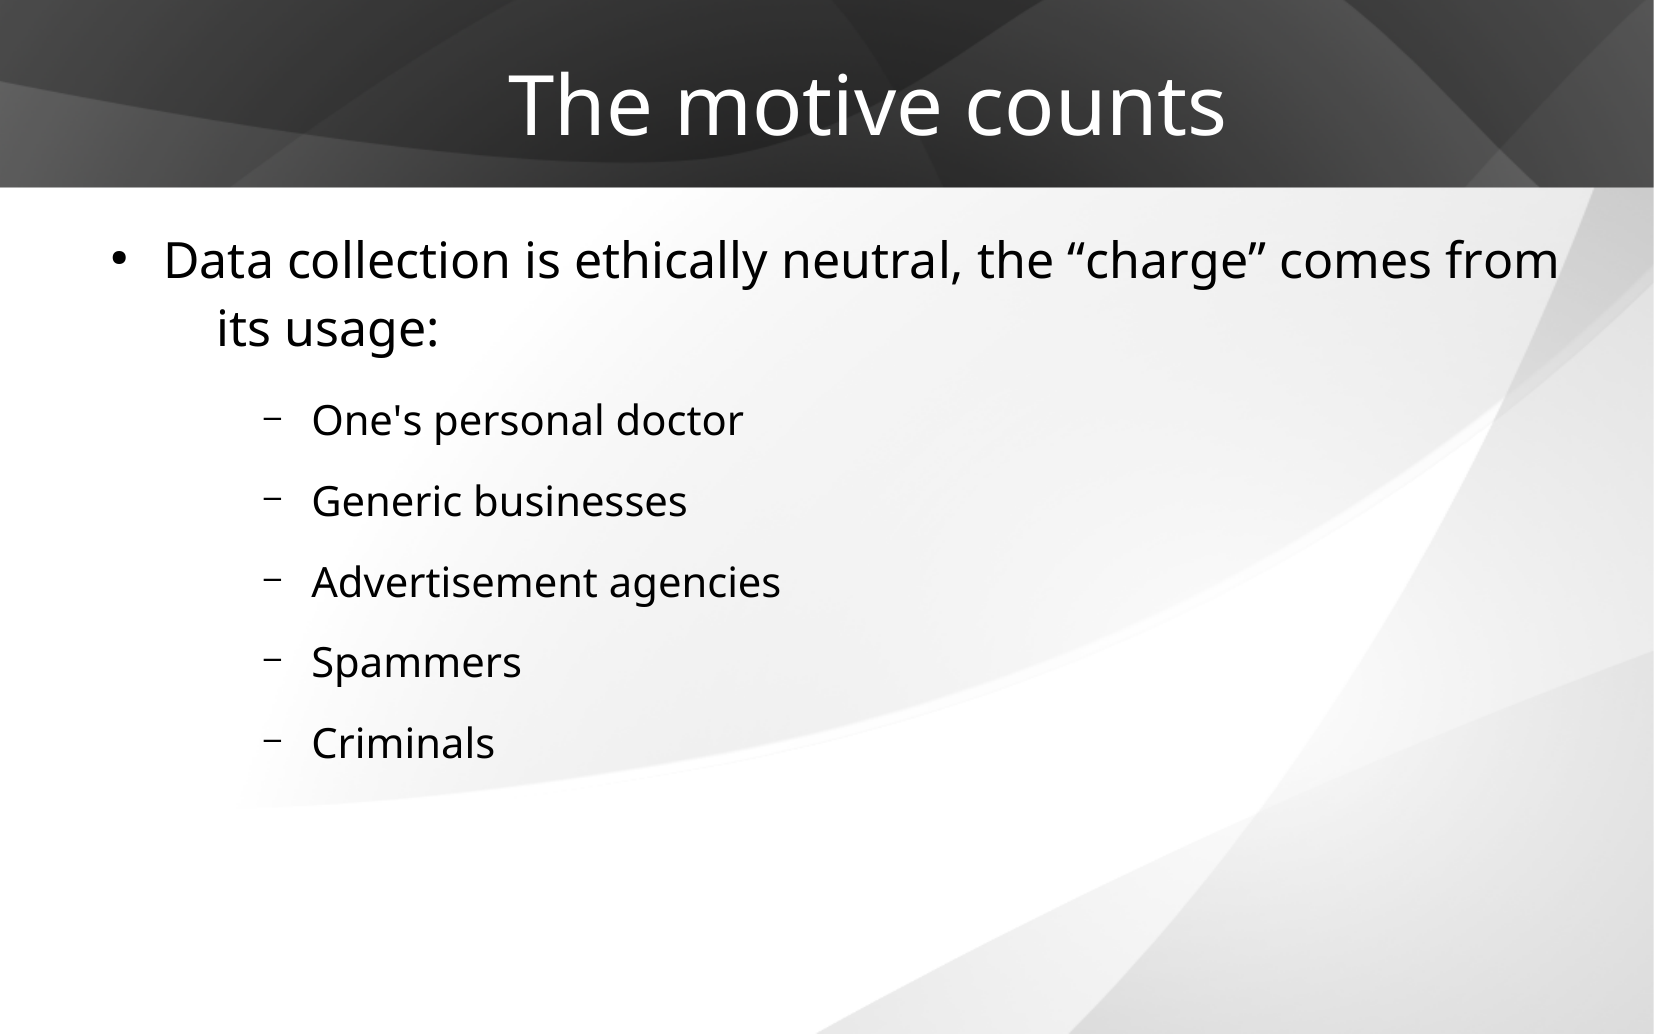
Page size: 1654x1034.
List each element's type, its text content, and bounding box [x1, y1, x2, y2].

picture [0, 0, 1654, 1034]
title The motive counts [124, 0, 1613, 208]
list Data collection is ethically neutral, the “charge” comes from its usage: One's personal doctor Generic businesses Advertisement agencies Spammers Criminals [75, 225, 1613, 1013]
